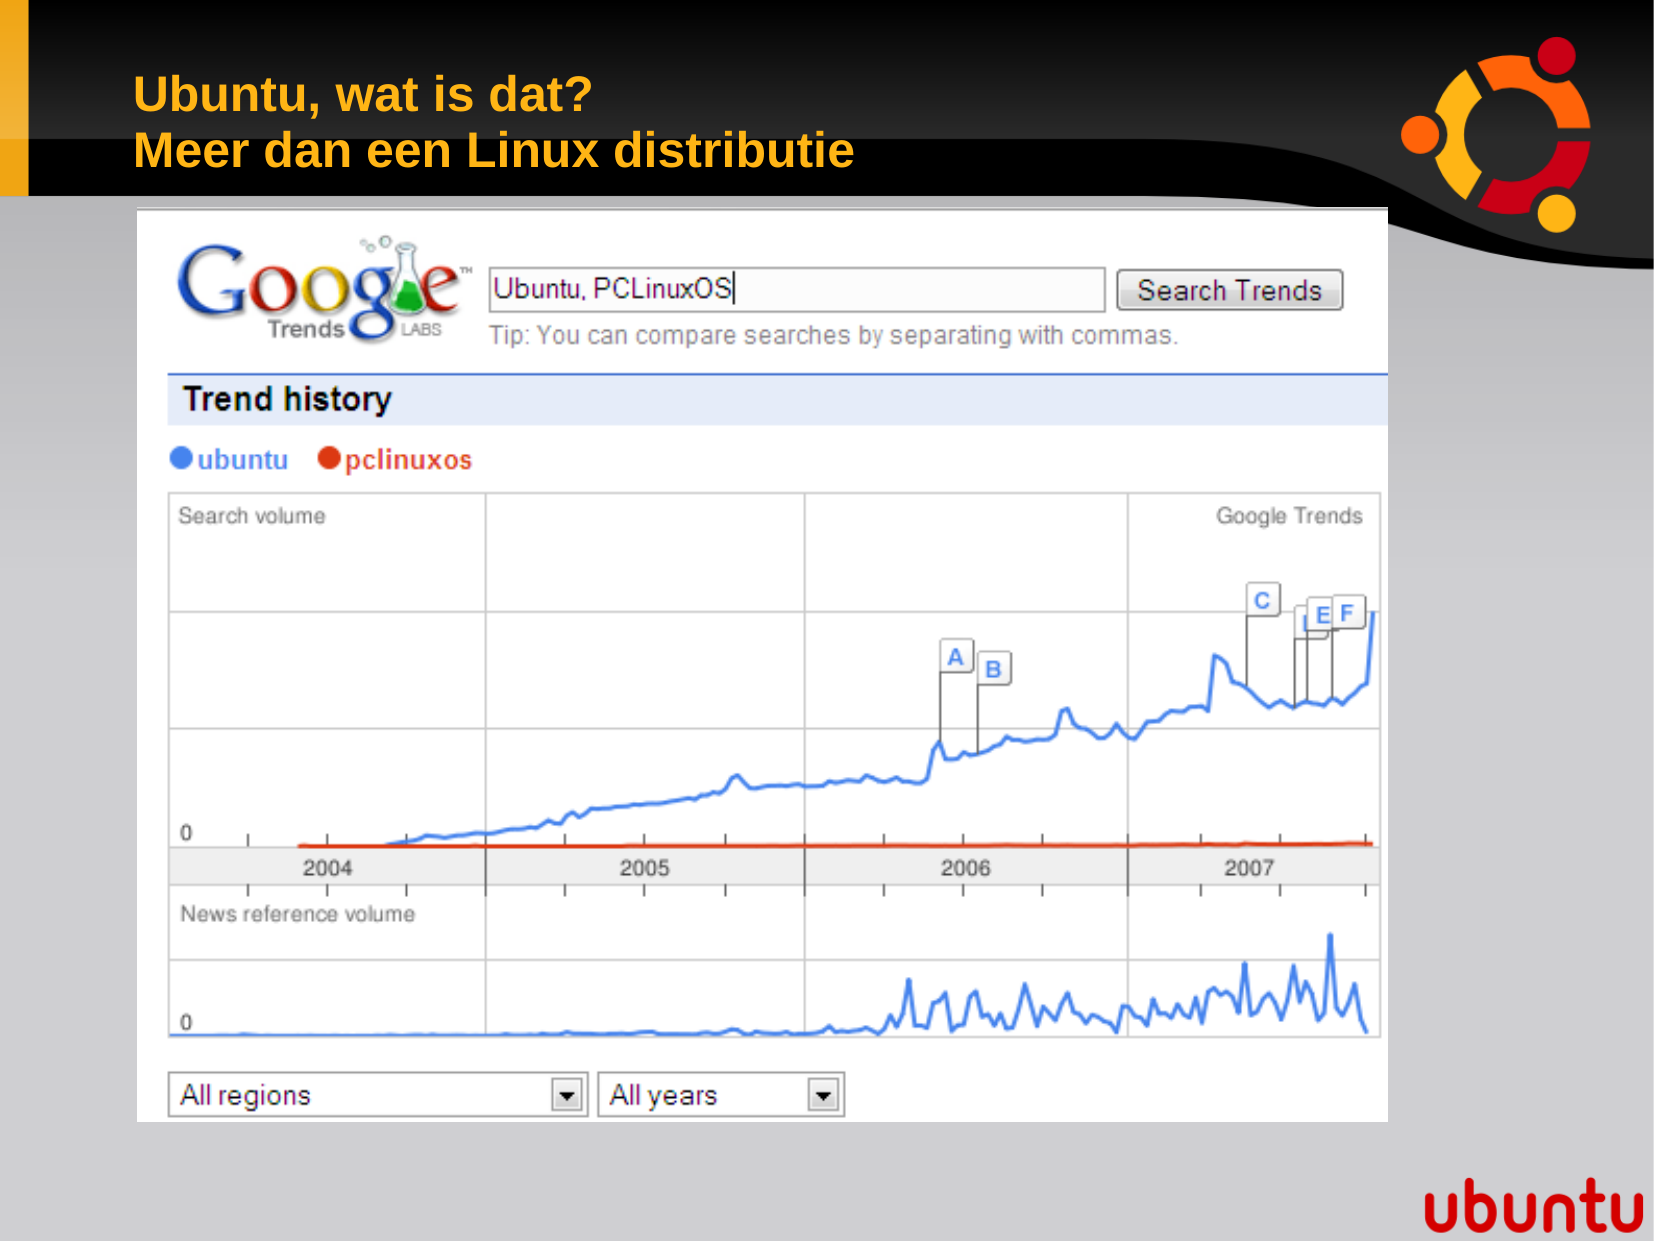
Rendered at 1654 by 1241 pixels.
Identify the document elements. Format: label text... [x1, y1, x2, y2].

text_box Ubuntu, wat is dat? Meer dan een Linux distributie [118, 59, 1093, 188]
picture [0, 0, 1654, 1241]
